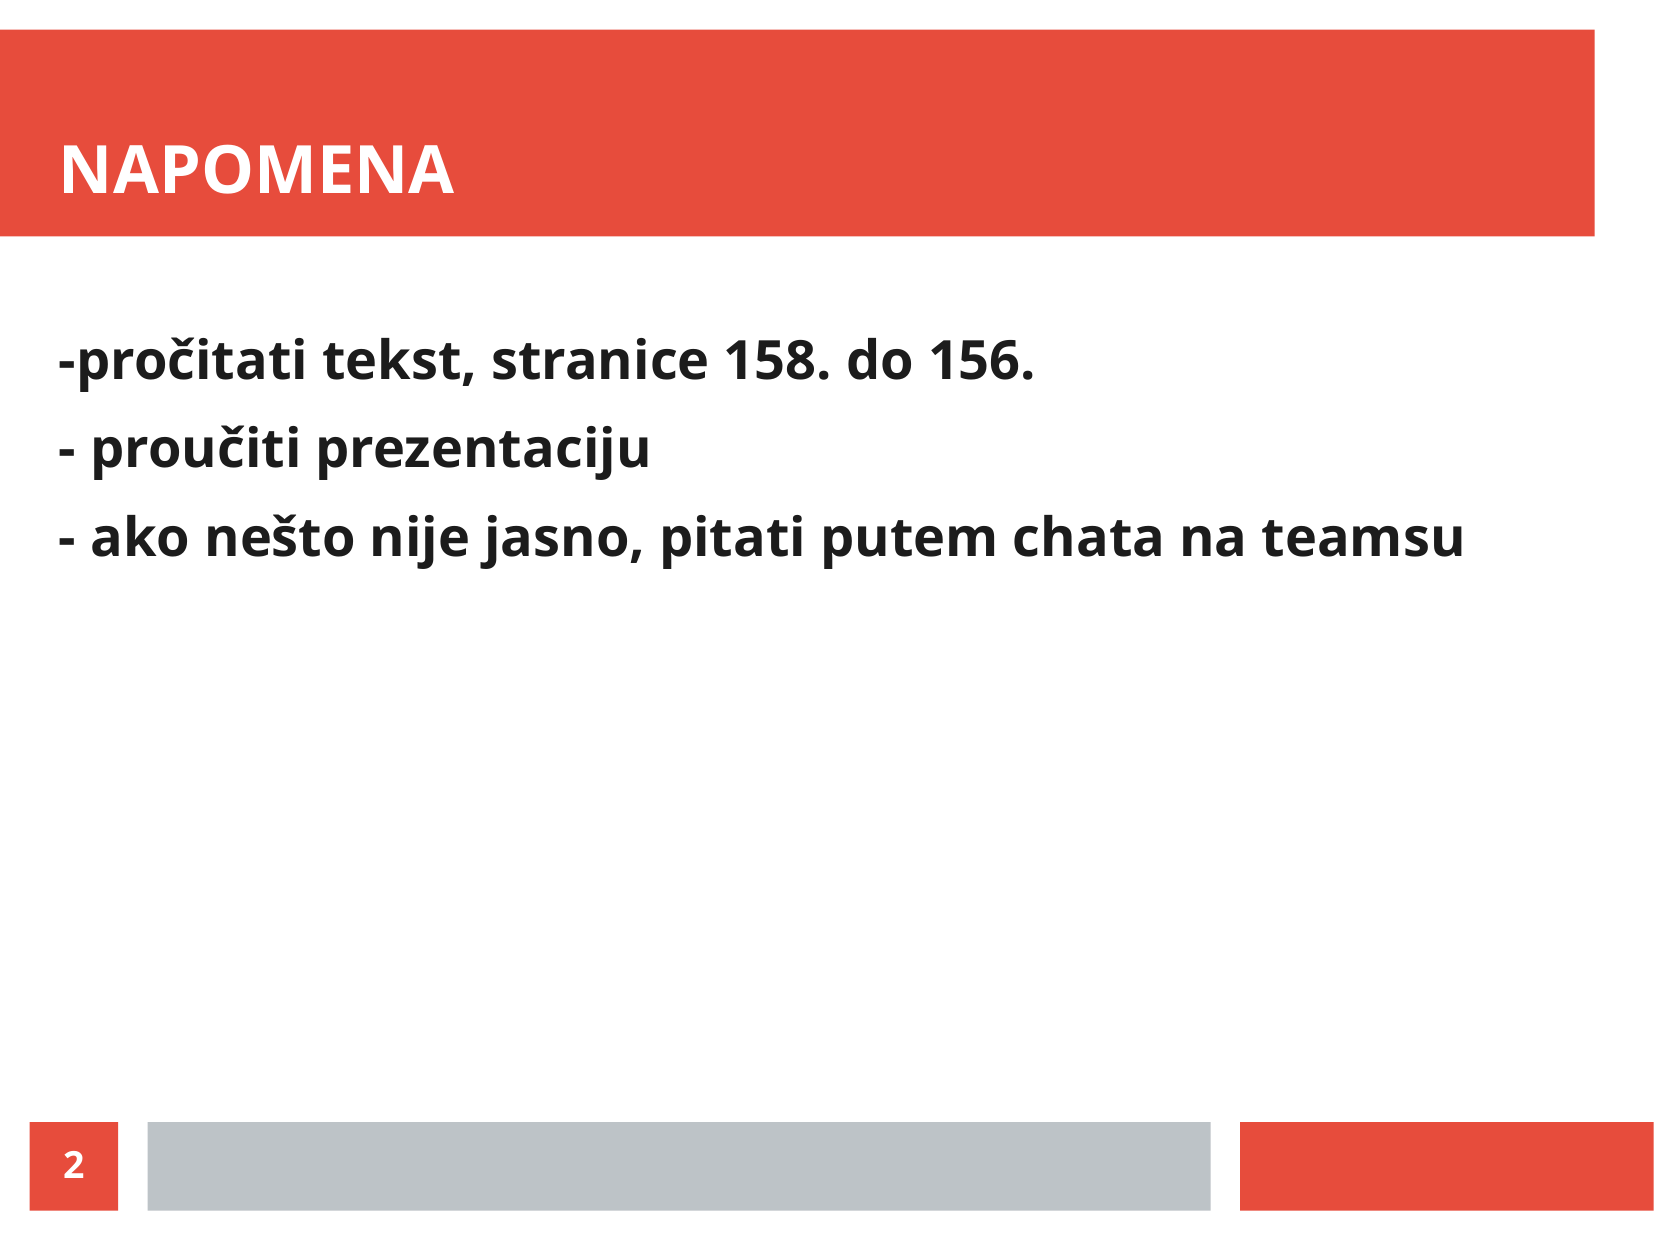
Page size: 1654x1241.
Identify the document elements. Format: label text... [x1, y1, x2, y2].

title NAPOMENA [59, 59, 1595, 207]
text_box [29, 1122, 119, 1211]
list -pročitati tekst, stranice 158. do 156. - proučiti prezentaciju - ako nešto nije jasno, pitati putem chata na teamsu [59, 324, 1565, 1093]
